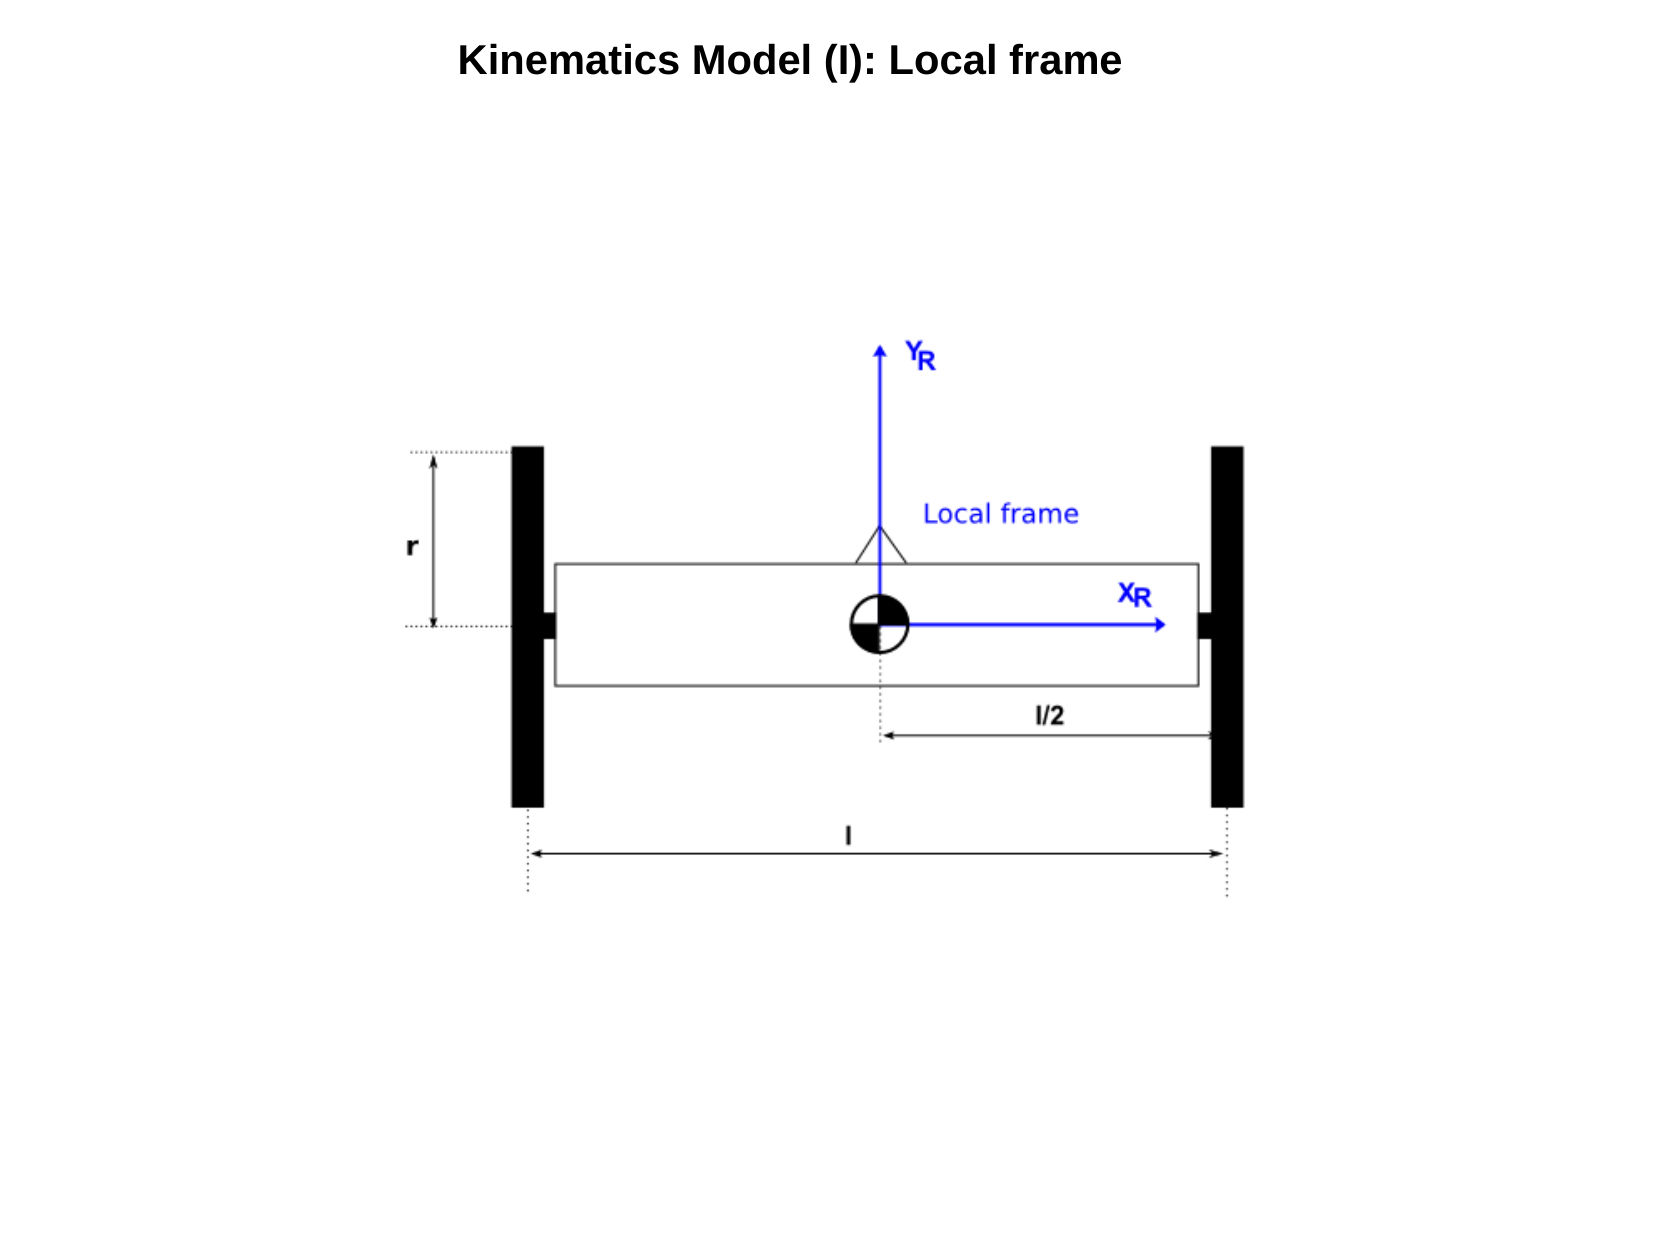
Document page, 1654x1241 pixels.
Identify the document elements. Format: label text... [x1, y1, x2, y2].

text_box Kinematics Model (I): Local frame [442, 29, 1139, 91]
picture [379, 322, 1275, 920]
